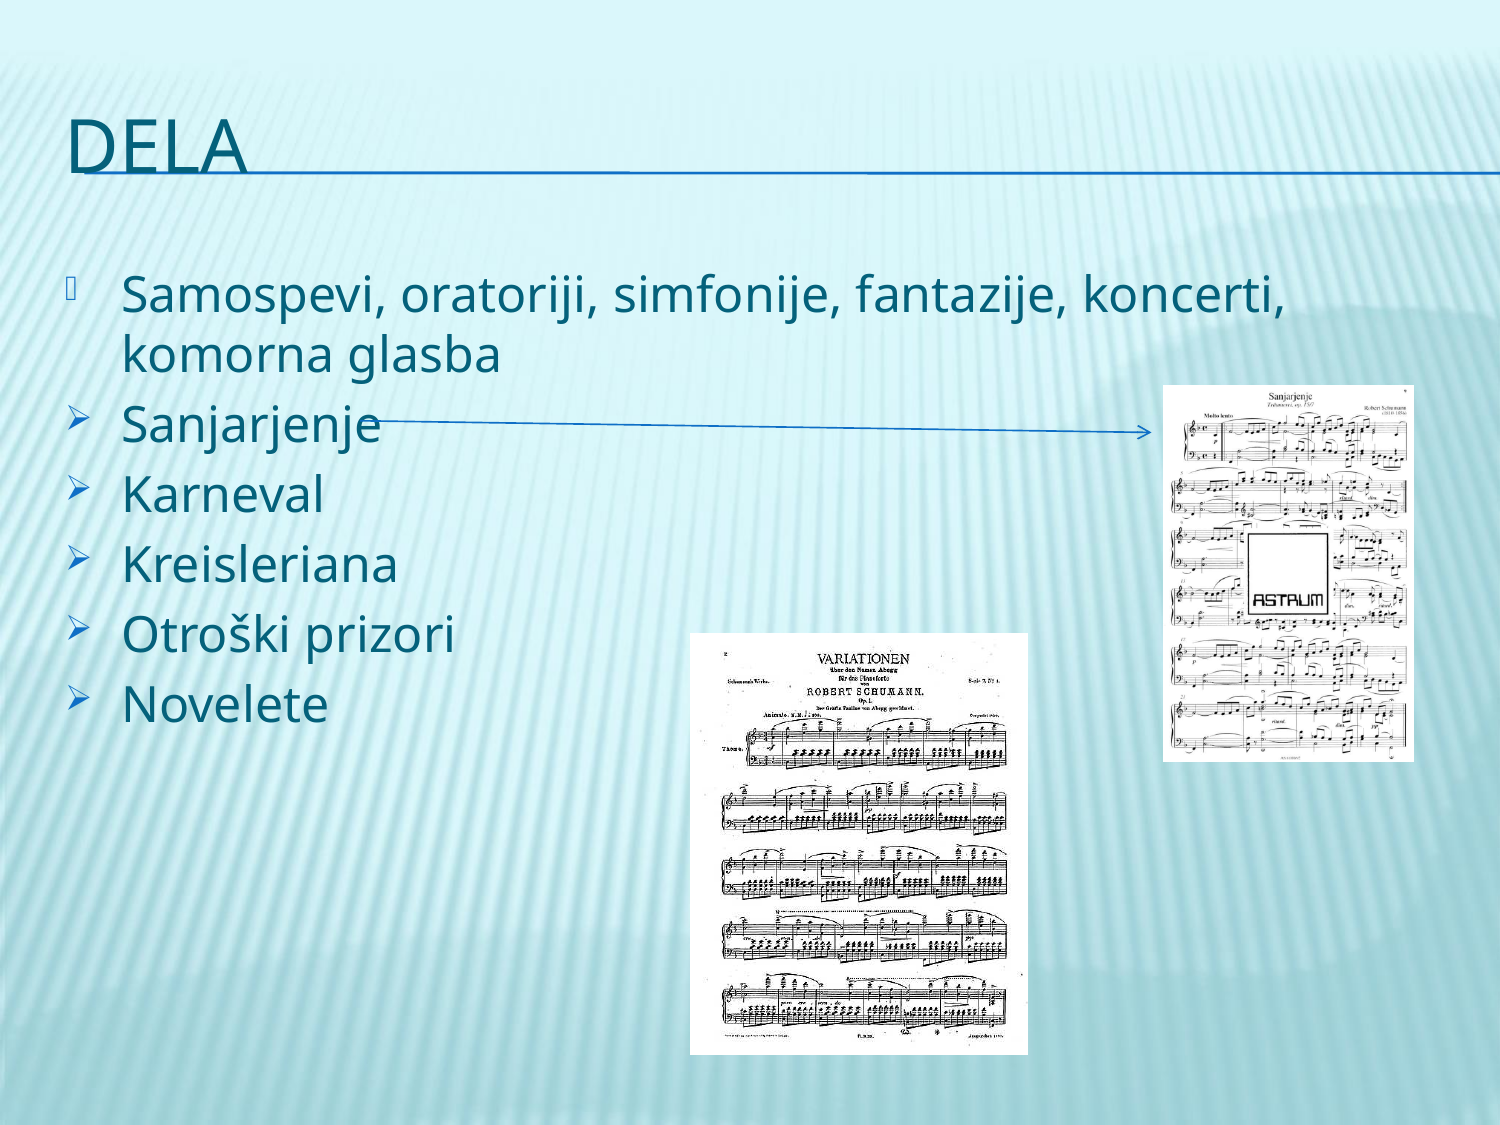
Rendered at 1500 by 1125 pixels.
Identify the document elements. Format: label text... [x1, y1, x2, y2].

list Samospevi, oratoriji, simfonije, fantazije, koncerti, komorna glasba Sanjarjenje Karneval Kreisleriana Otroški prizori Novelete [50, 254, 1475, 998]
picture [0, 0, 1500, 1125]
title DELA [50, 75, 1475, 213]
